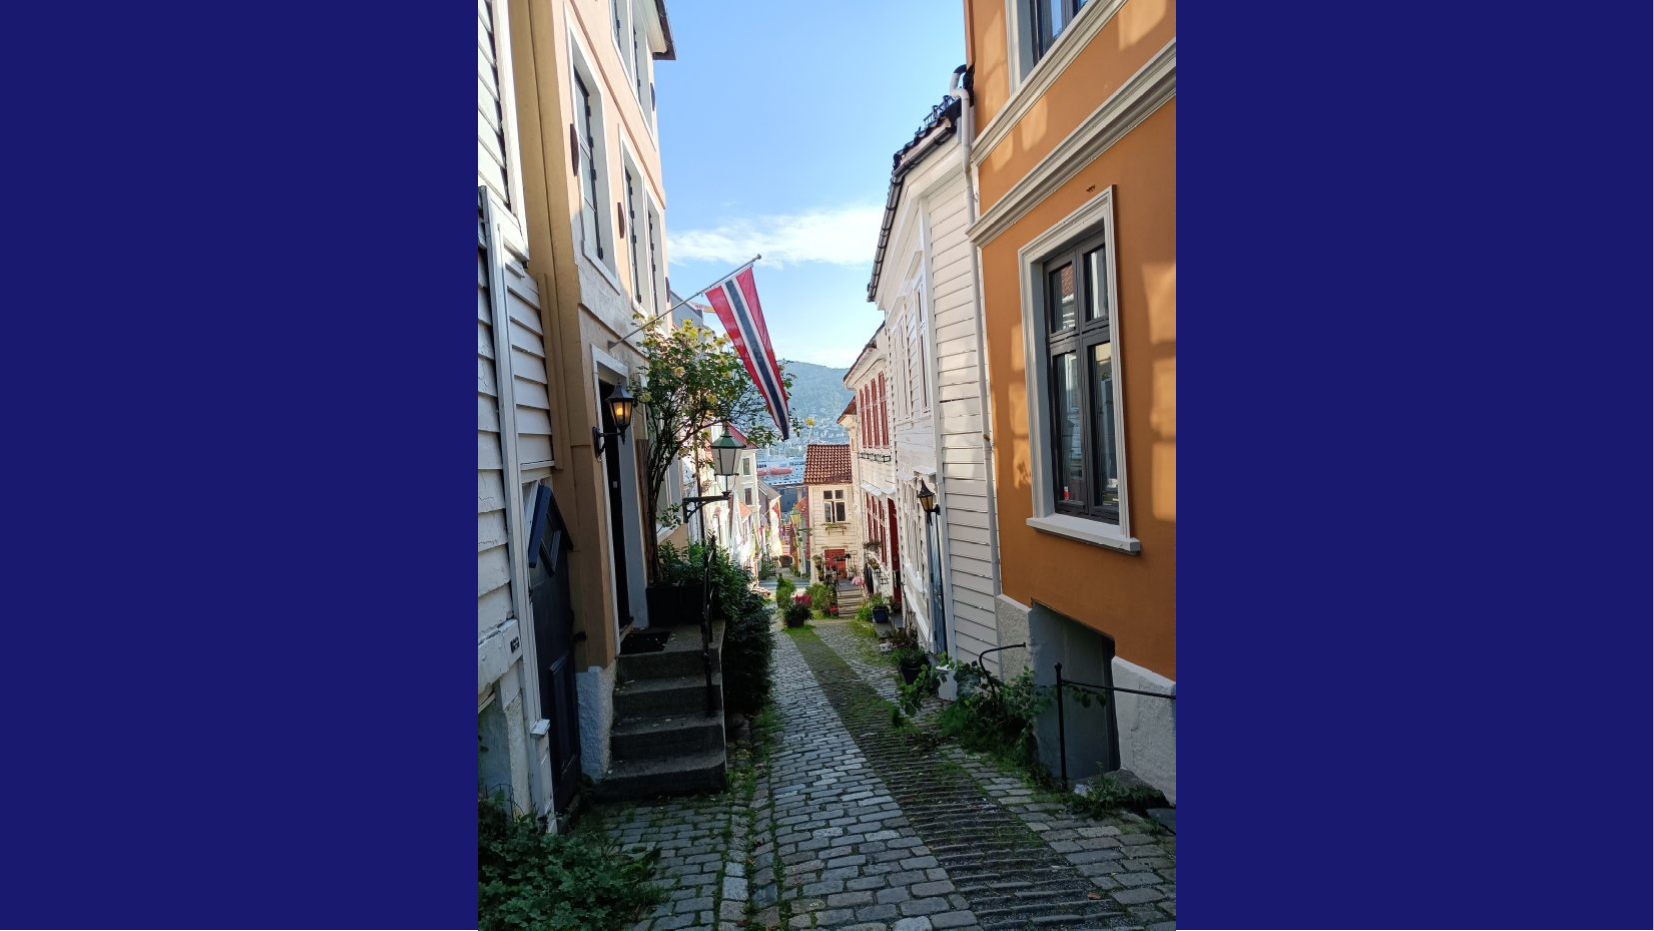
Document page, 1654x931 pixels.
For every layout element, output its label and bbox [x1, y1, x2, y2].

picture [478, 0, 1176, 931]
